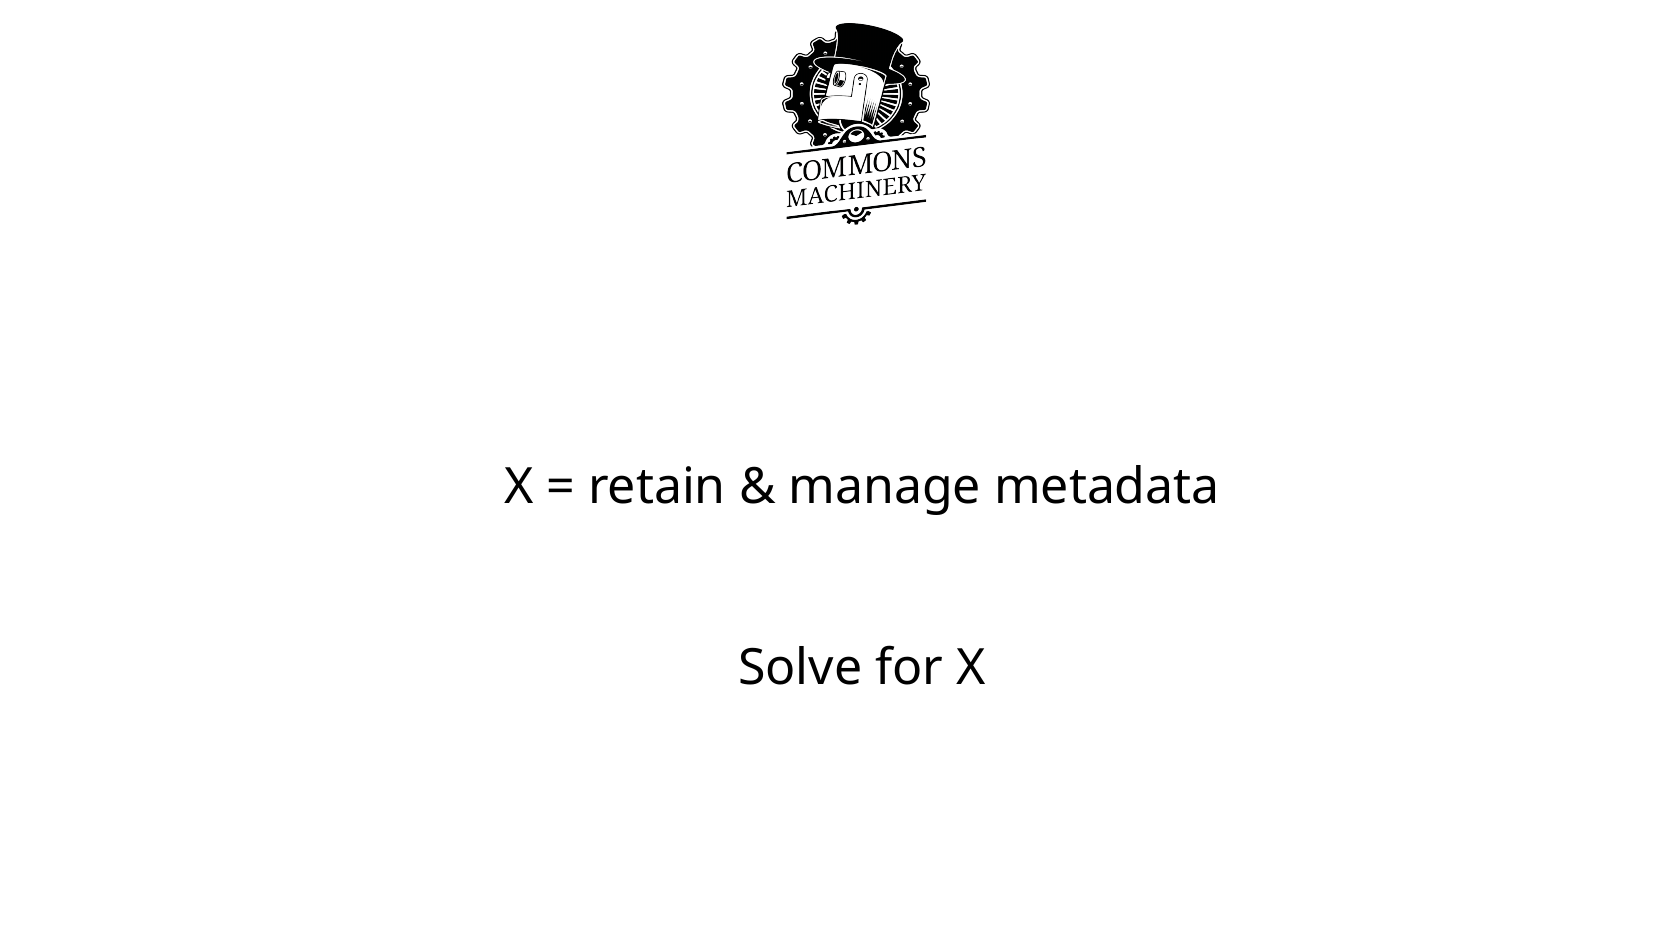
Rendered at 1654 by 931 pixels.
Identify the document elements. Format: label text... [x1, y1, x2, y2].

picture [782, 23, 930, 225]
list X = retain & manage metadata Solve for X [82, 269, 1571, 810]
